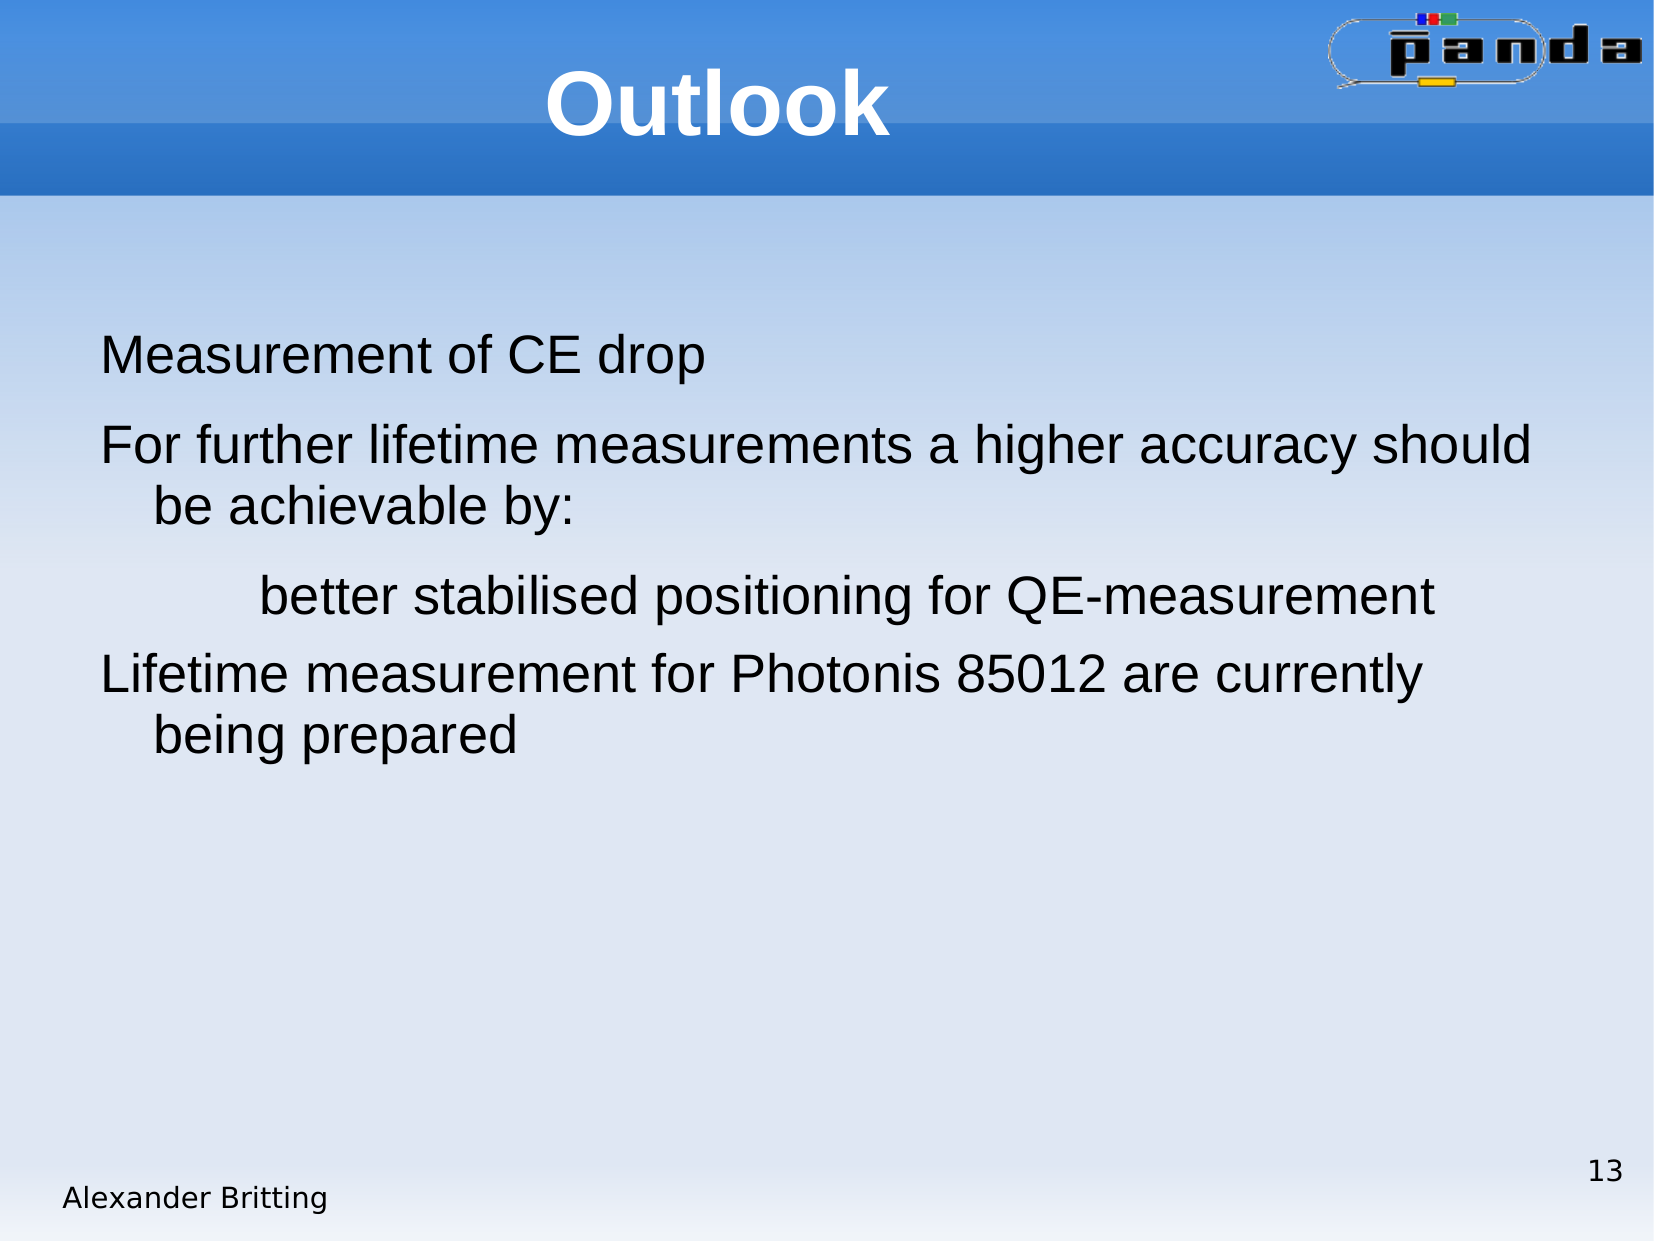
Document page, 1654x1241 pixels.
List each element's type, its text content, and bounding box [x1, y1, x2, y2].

title Outlook [76, 0, 1359, 208]
list Measurement of CE drop For further lifetime measurements a higher accuracy should be achievable by: better stabilised positioning for QE-measurement Lifetime measurement for Photonis 85012 are currently being prepared [82, 324, 1571, 1109]
picture [0, 0, 1654, 1241]
